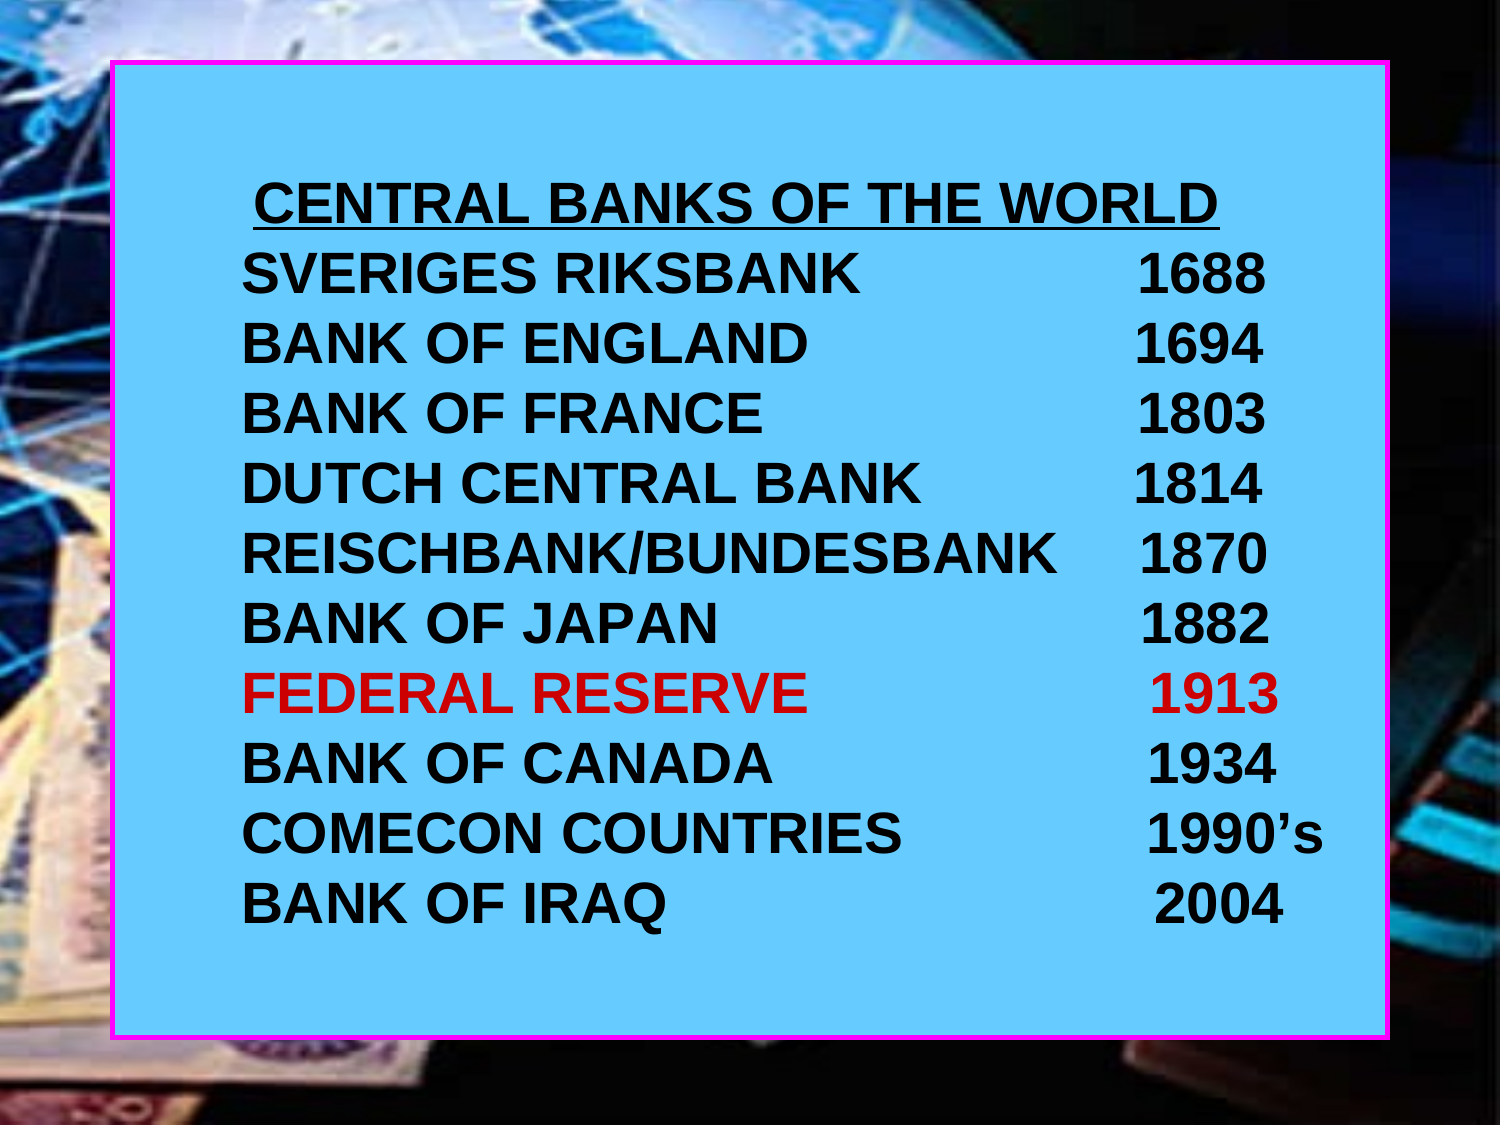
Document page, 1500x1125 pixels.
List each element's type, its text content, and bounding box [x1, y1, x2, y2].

list [0, 0, 1500, 1125]
text_box CENTRAL BANKS OF THE WORLD SVERIGES RIKSBANK 1688 BANK OF ENGLAND 1694 BANK OF FRANCE 1803 DUTCH CENTRAL BANK 1814 REISCHBANK/BUNDESBANK 1870 BANK OF JAPAN 1882 FEDERAL RESERVE 1913 BANK OF CANADA 1934 COMECON COUNTRIES 1990’s BANK OF IRAQ 2004 [112, 62, 1388, 1038]
